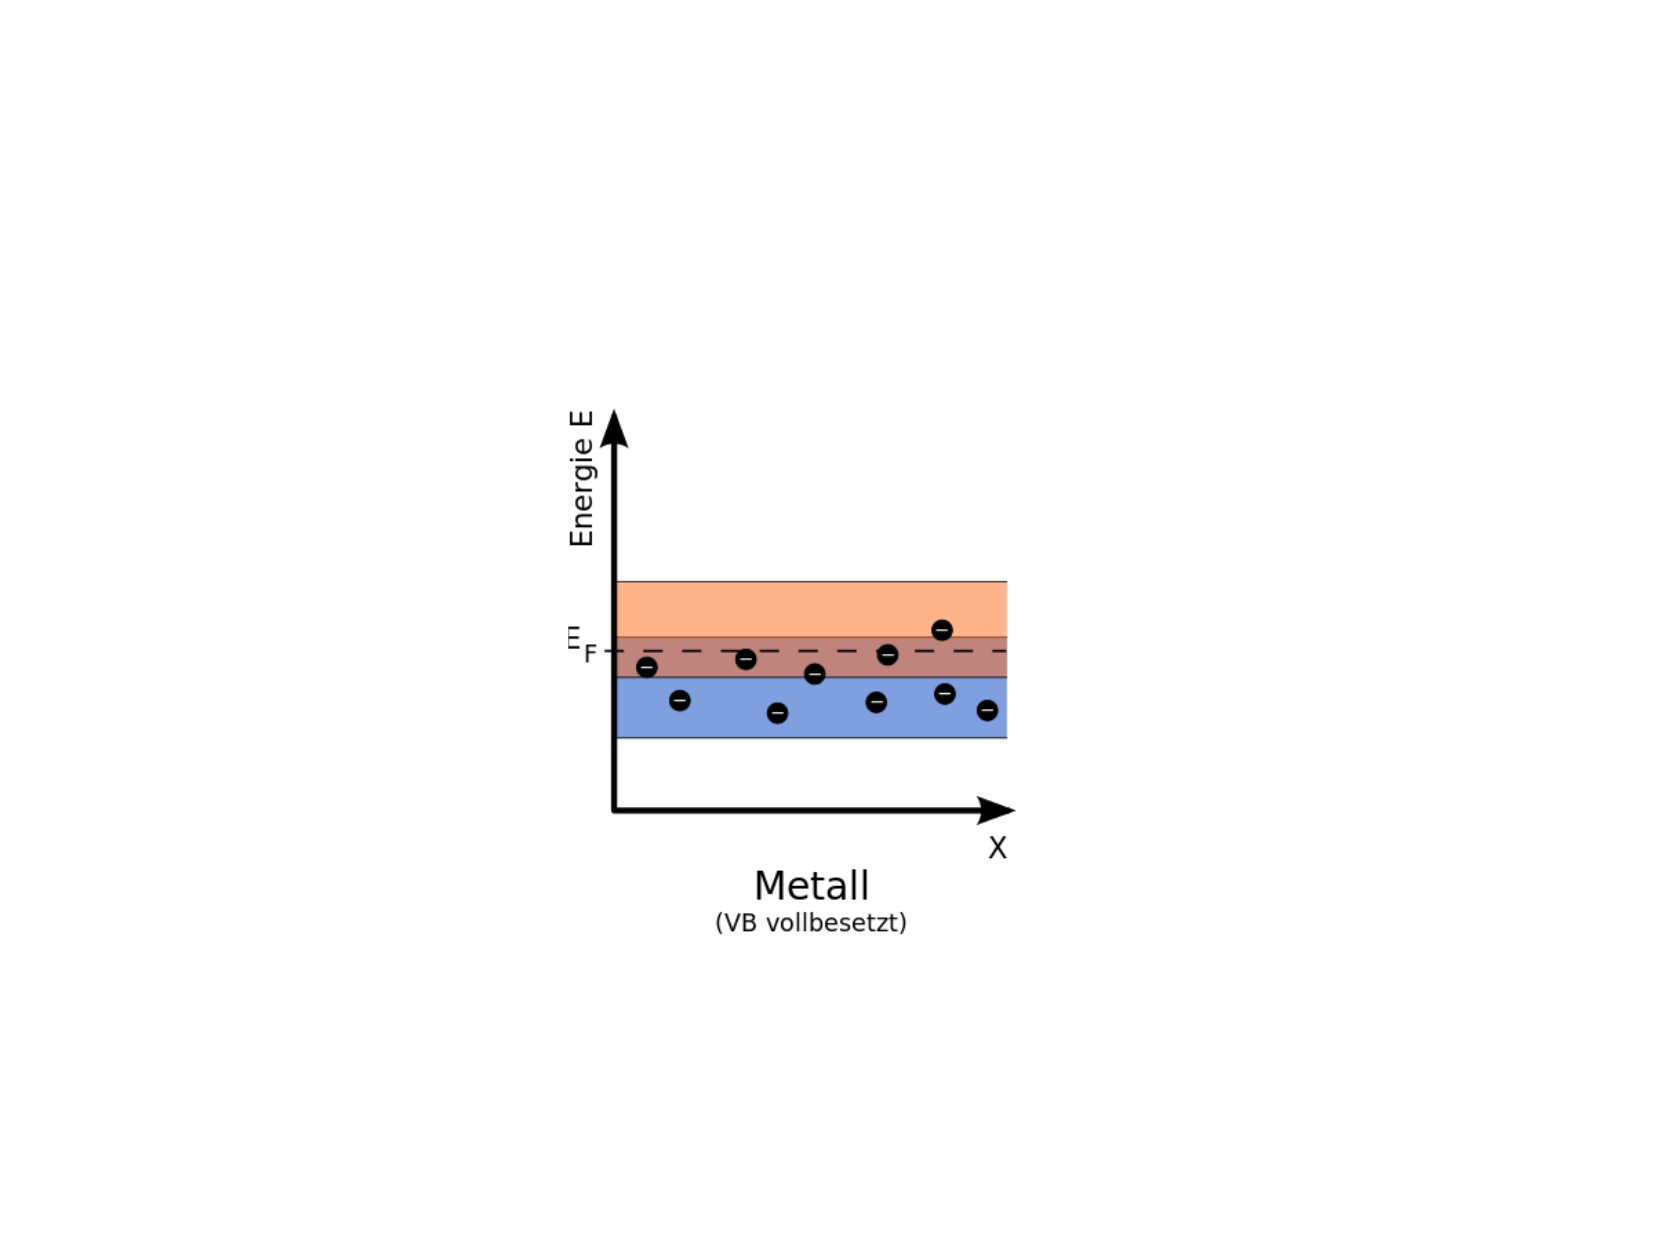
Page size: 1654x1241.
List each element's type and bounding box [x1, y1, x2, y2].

picture [568, 342, 1028, 957]
